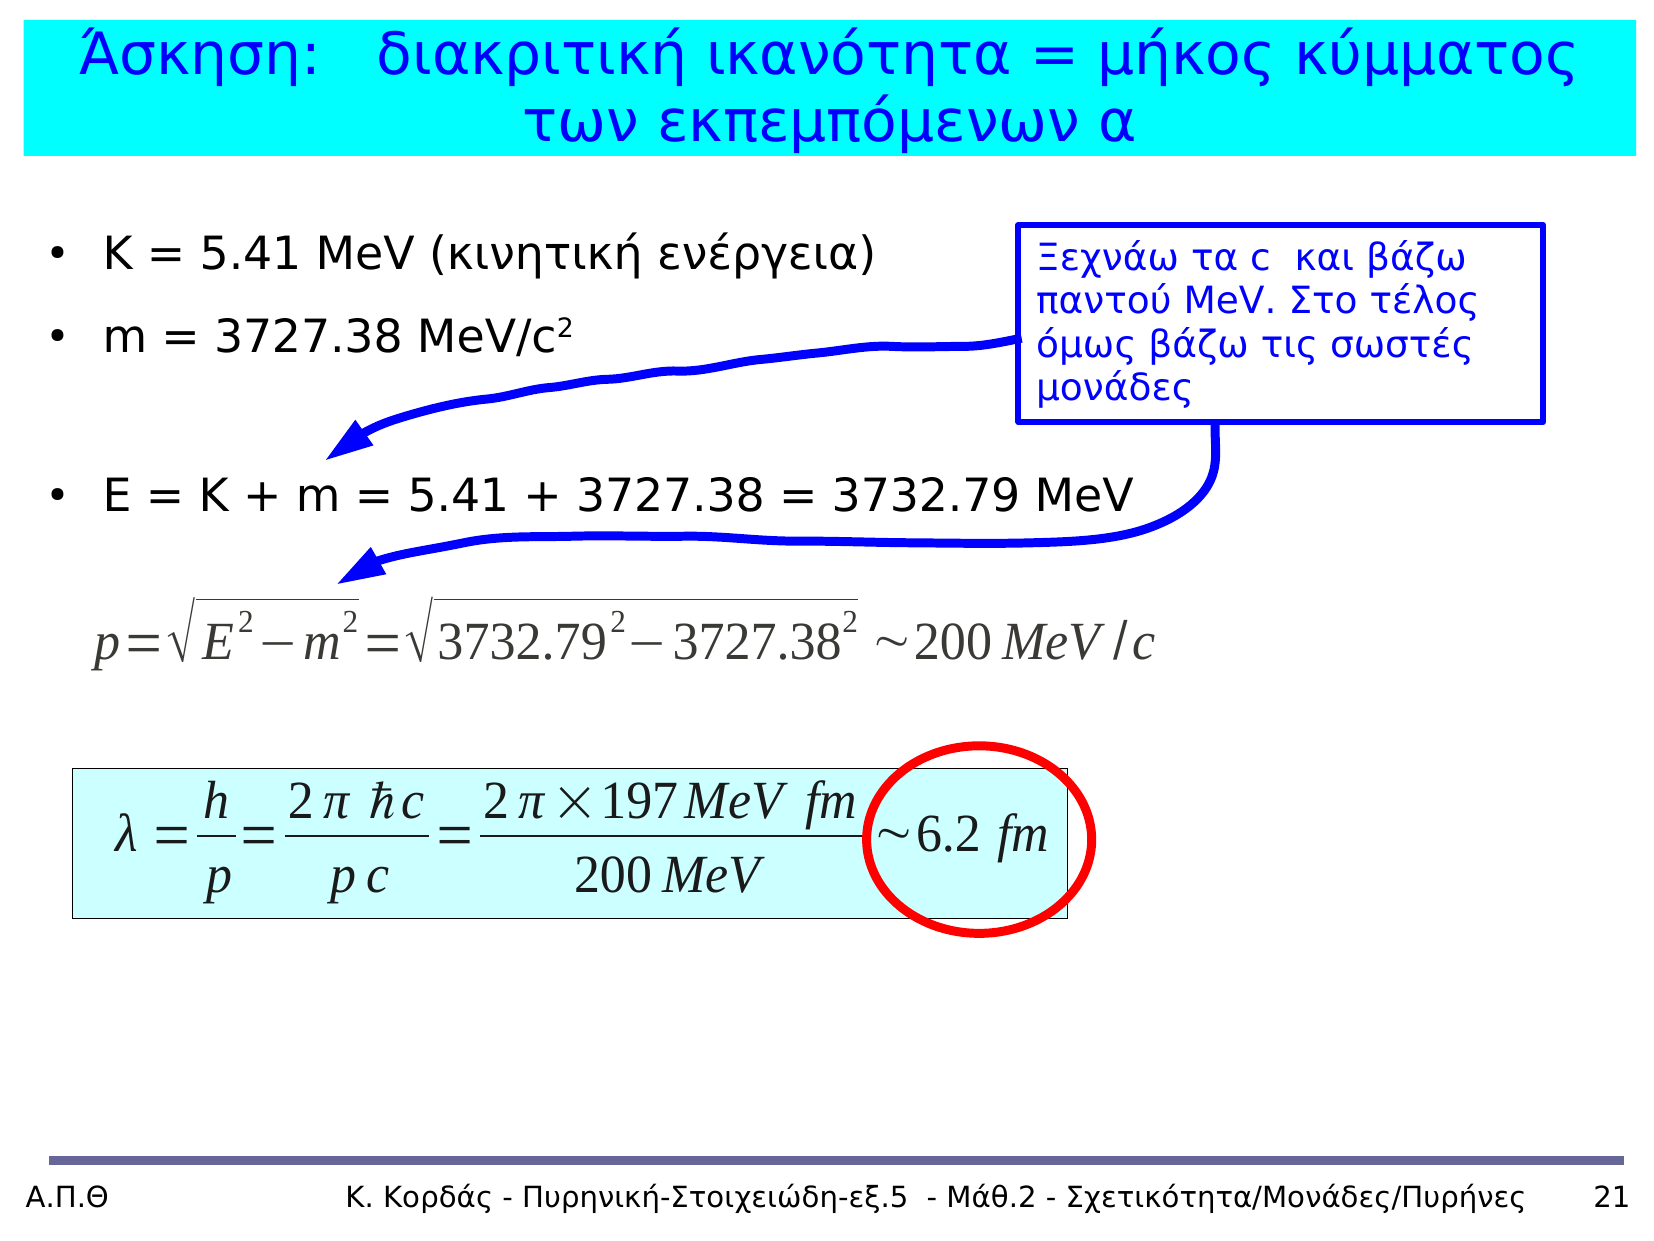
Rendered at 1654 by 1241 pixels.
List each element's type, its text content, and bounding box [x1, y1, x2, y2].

list K = 5.41 MeV (κινητική ενέργεια) m = 3727.38 MeV/c2 Ε = K + m = 5.41 + 3727.38 = 3732.79 MeV [31, 144, 1645, 1106]
chart [872, 767, 1063, 907]
chart [75, 595, 1168, 674]
title Άσκηση: διακριτική ικανότητα = μήκος κύμματος των εκπεμπόμενων α [23, 19, 1637, 156]
chart [99, 767, 899, 907]
text_box Ξεχνάω τα c και βάζω παντού MeV. Στο τέλος όμως βάζω τις σωστές μονάδες [1018, 225, 1544, 422]
